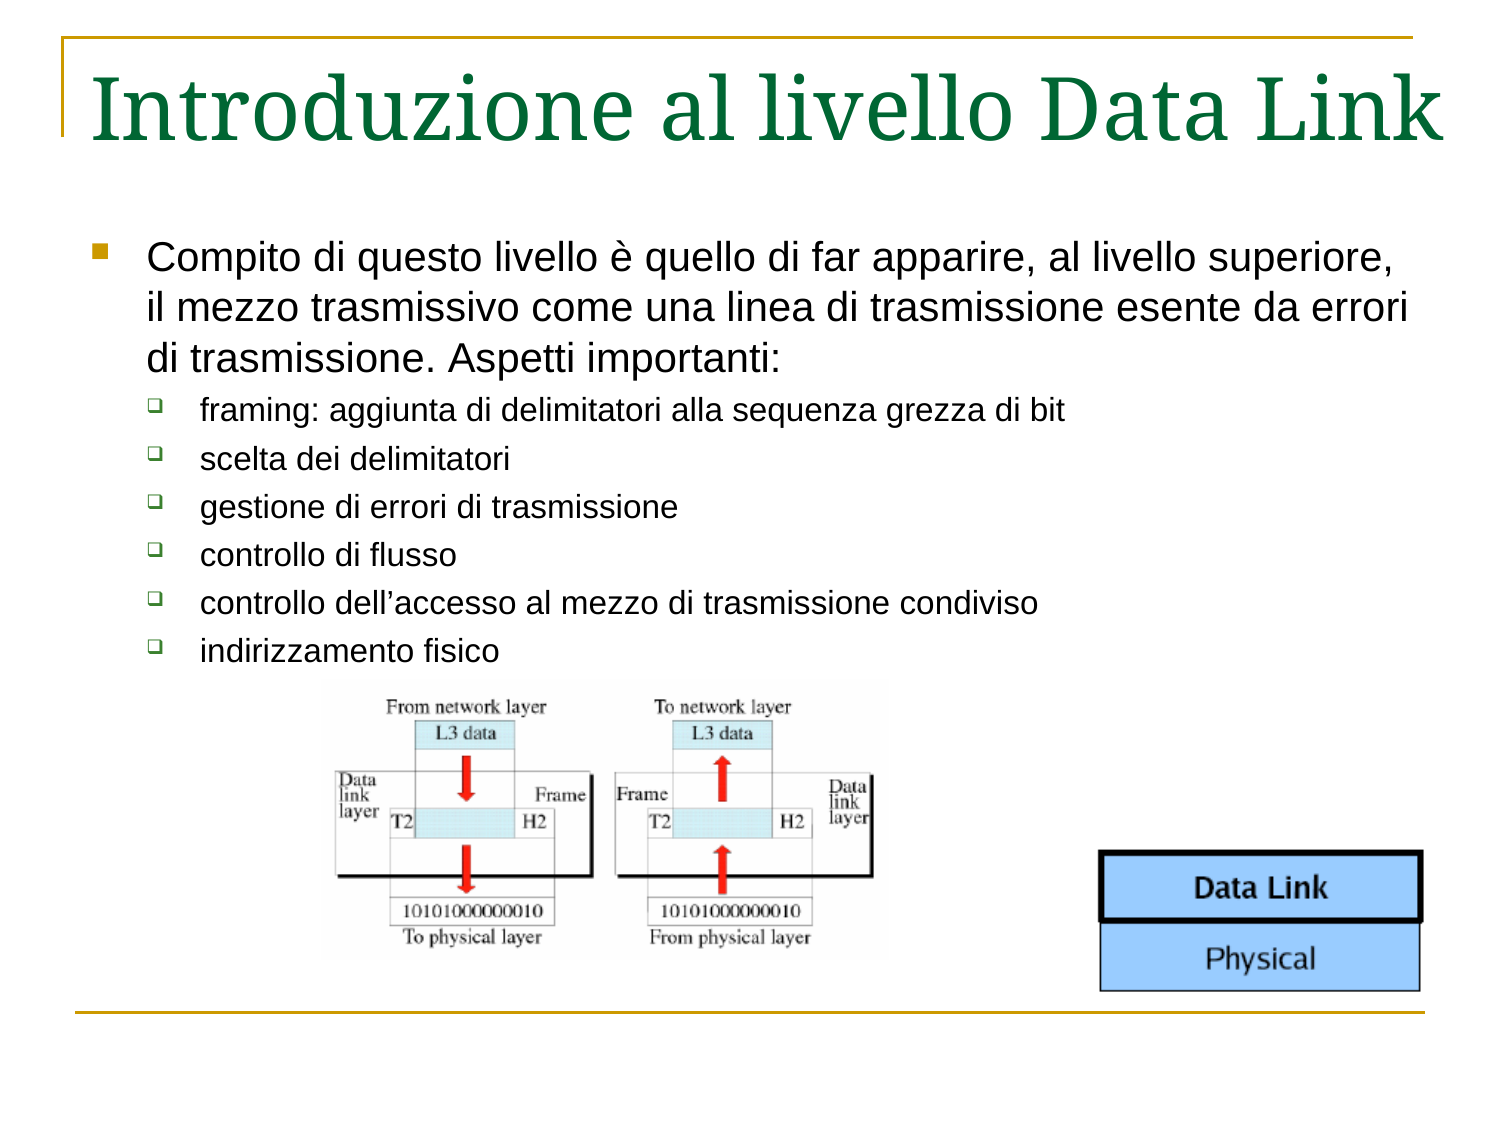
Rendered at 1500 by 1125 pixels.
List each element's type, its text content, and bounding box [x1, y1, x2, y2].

picture [1078, 831, 1427, 1003]
picture [292, 667, 902, 1008]
list Compito di questo livello è quello di far apparire, al livello superiore, il mezzo trasmissivo come una linea di trasmissione esente da errori di trasmissione. Aspetti importanti: framing: aggiunta di delimitatori alla sequenza grezza di bit scelta dei delimitatori gestione di errori di trasmissione controllo di flusso controllo dell’accesso al mezzo di trasmissione condiviso indirizzamento fisico [75, 222, 1426, 1006]
title Introduzione al livello Data Link [75, 45, 1500, 233]
